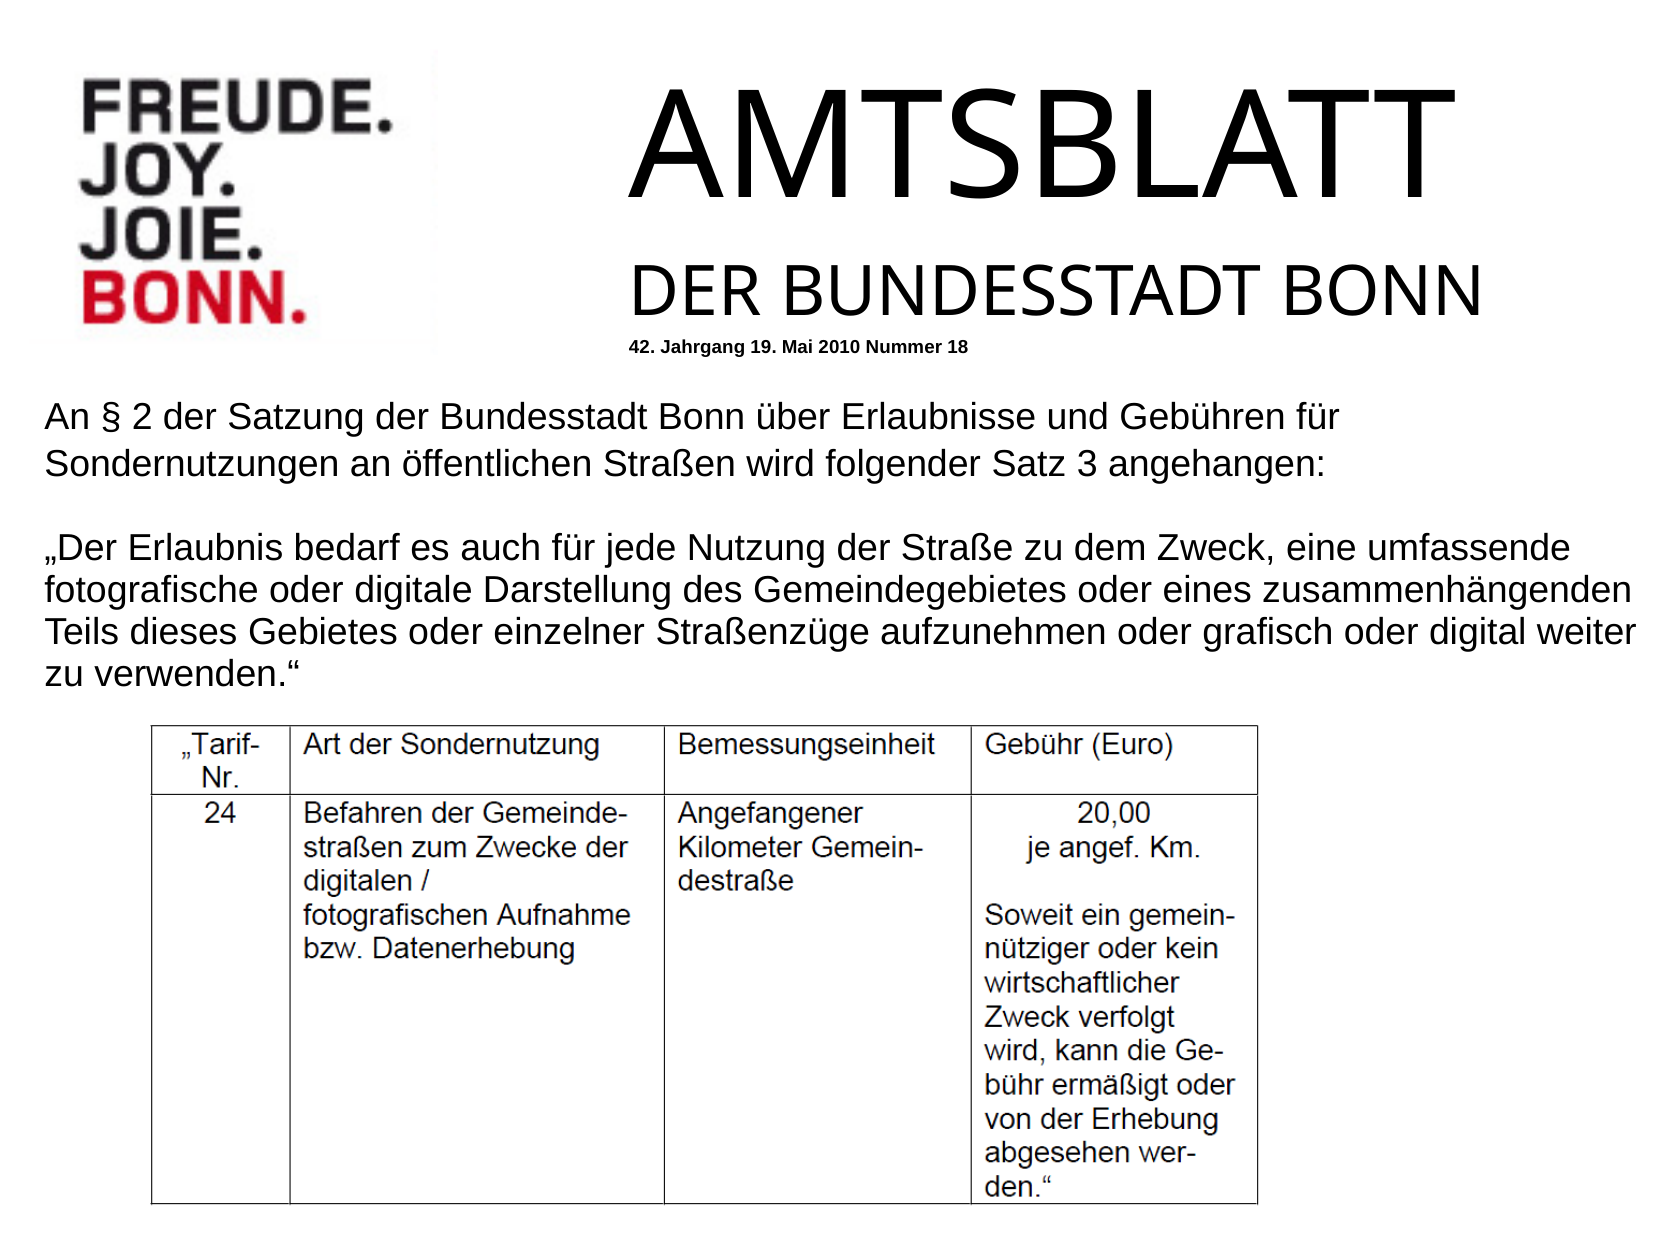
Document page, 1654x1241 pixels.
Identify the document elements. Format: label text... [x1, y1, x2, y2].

picture [29, 29, 438, 355]
text_box AMTSBLATT DER BUNDESSTADT BONN 42. Jahrgang 19. Mai 2010 Nummer 18 [614, 29, 1654, 383]
picture [119, 708, 1270, 1216]
text_box An § 2 der Satzung der Bundesstadt Bonn über Erlaubnisse und Gebühren für Sondernutzungen an öffentlichen Straßen wird folgender Satz 3 angehangen: „Der Erlaubnis bedarf es auch für jede Nutzung der Straße zu dem Zweck, eine umfassende fotografische oder digitale Darstellung des Gemeindegebietes oder eines zusammenhängenden Teils dieses Gebietes oder einzelner Straßenzüge aufzunehmen oder grafisch oder digital weiter zu verwenden.“ [29, 383, 1654, 698]
